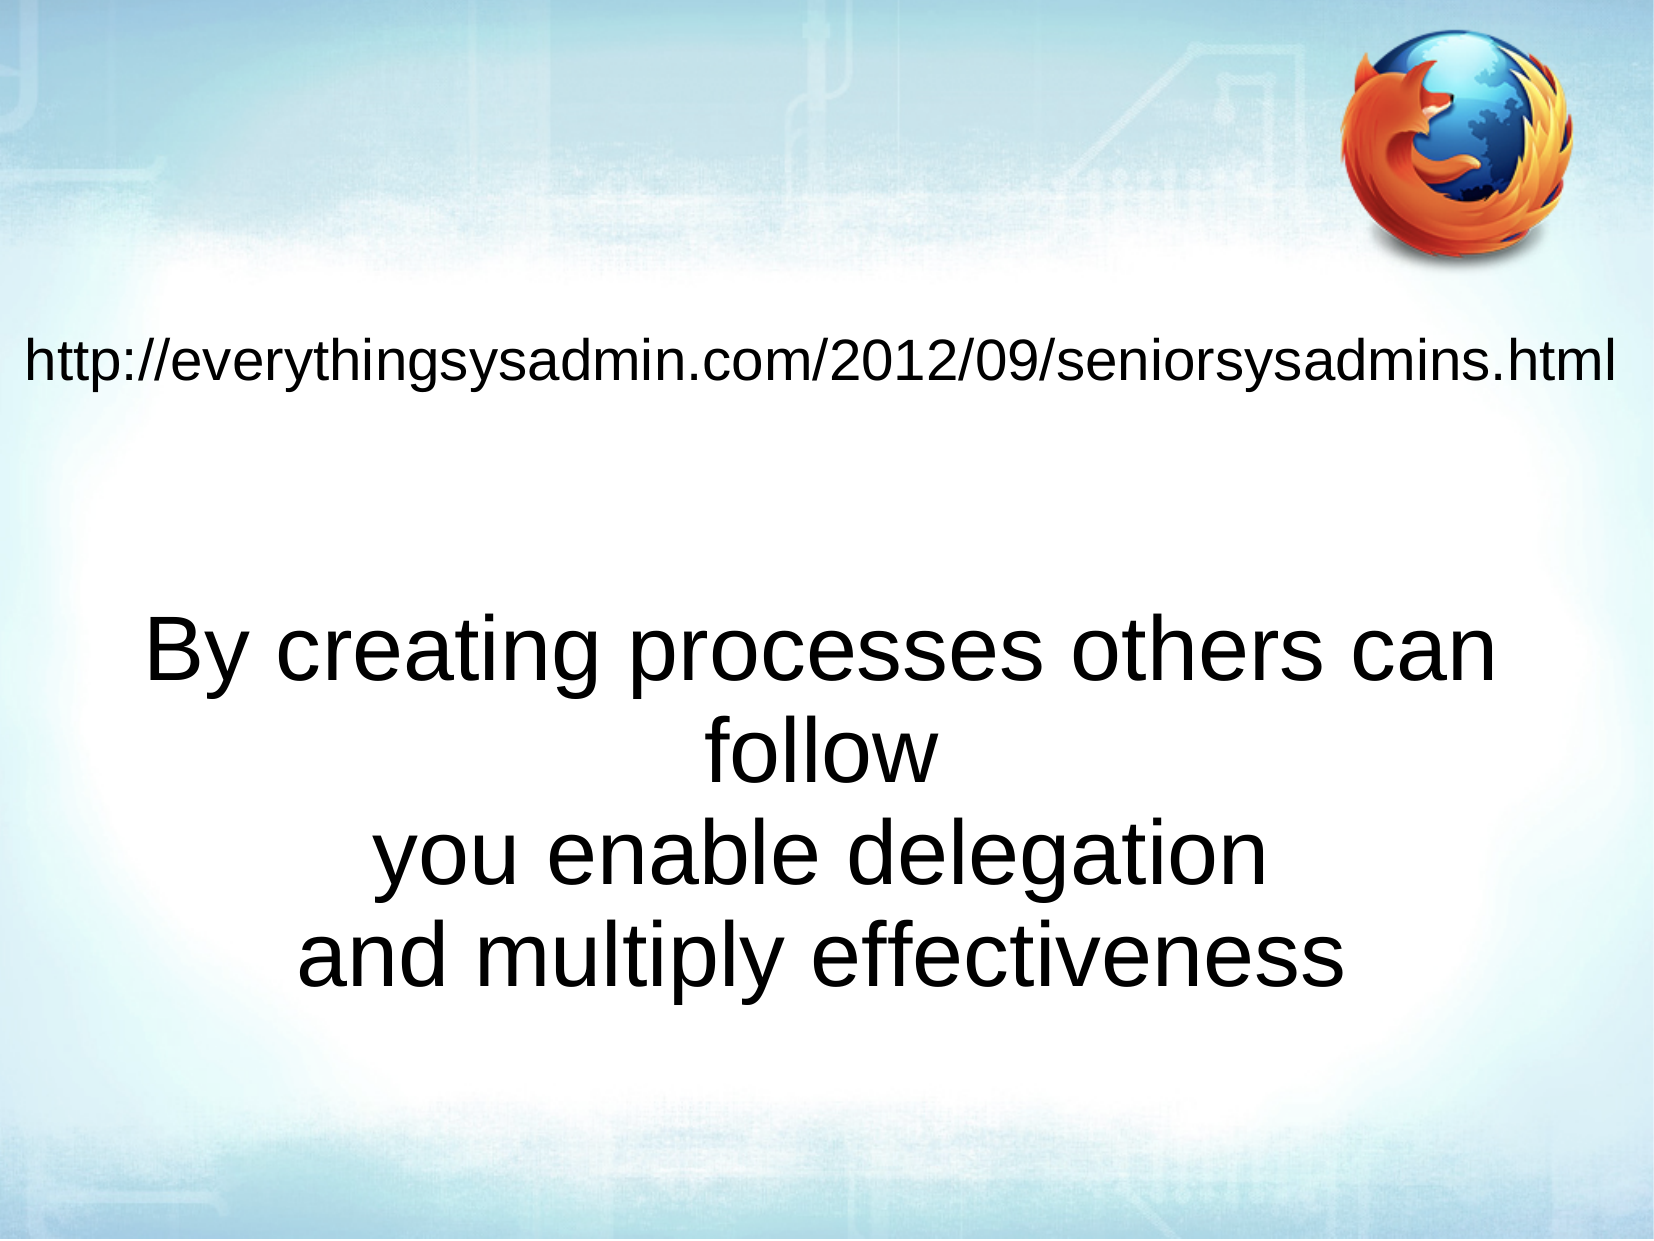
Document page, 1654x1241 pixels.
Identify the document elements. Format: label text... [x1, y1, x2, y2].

title http://everythingsysadmin.com/2012/09/seniorsysadmins.html By creating processes others can follow you enable delegation and multiply effectiveness [13, 379, 1630, 956]
picture [0, 0, 1654, 1239]
